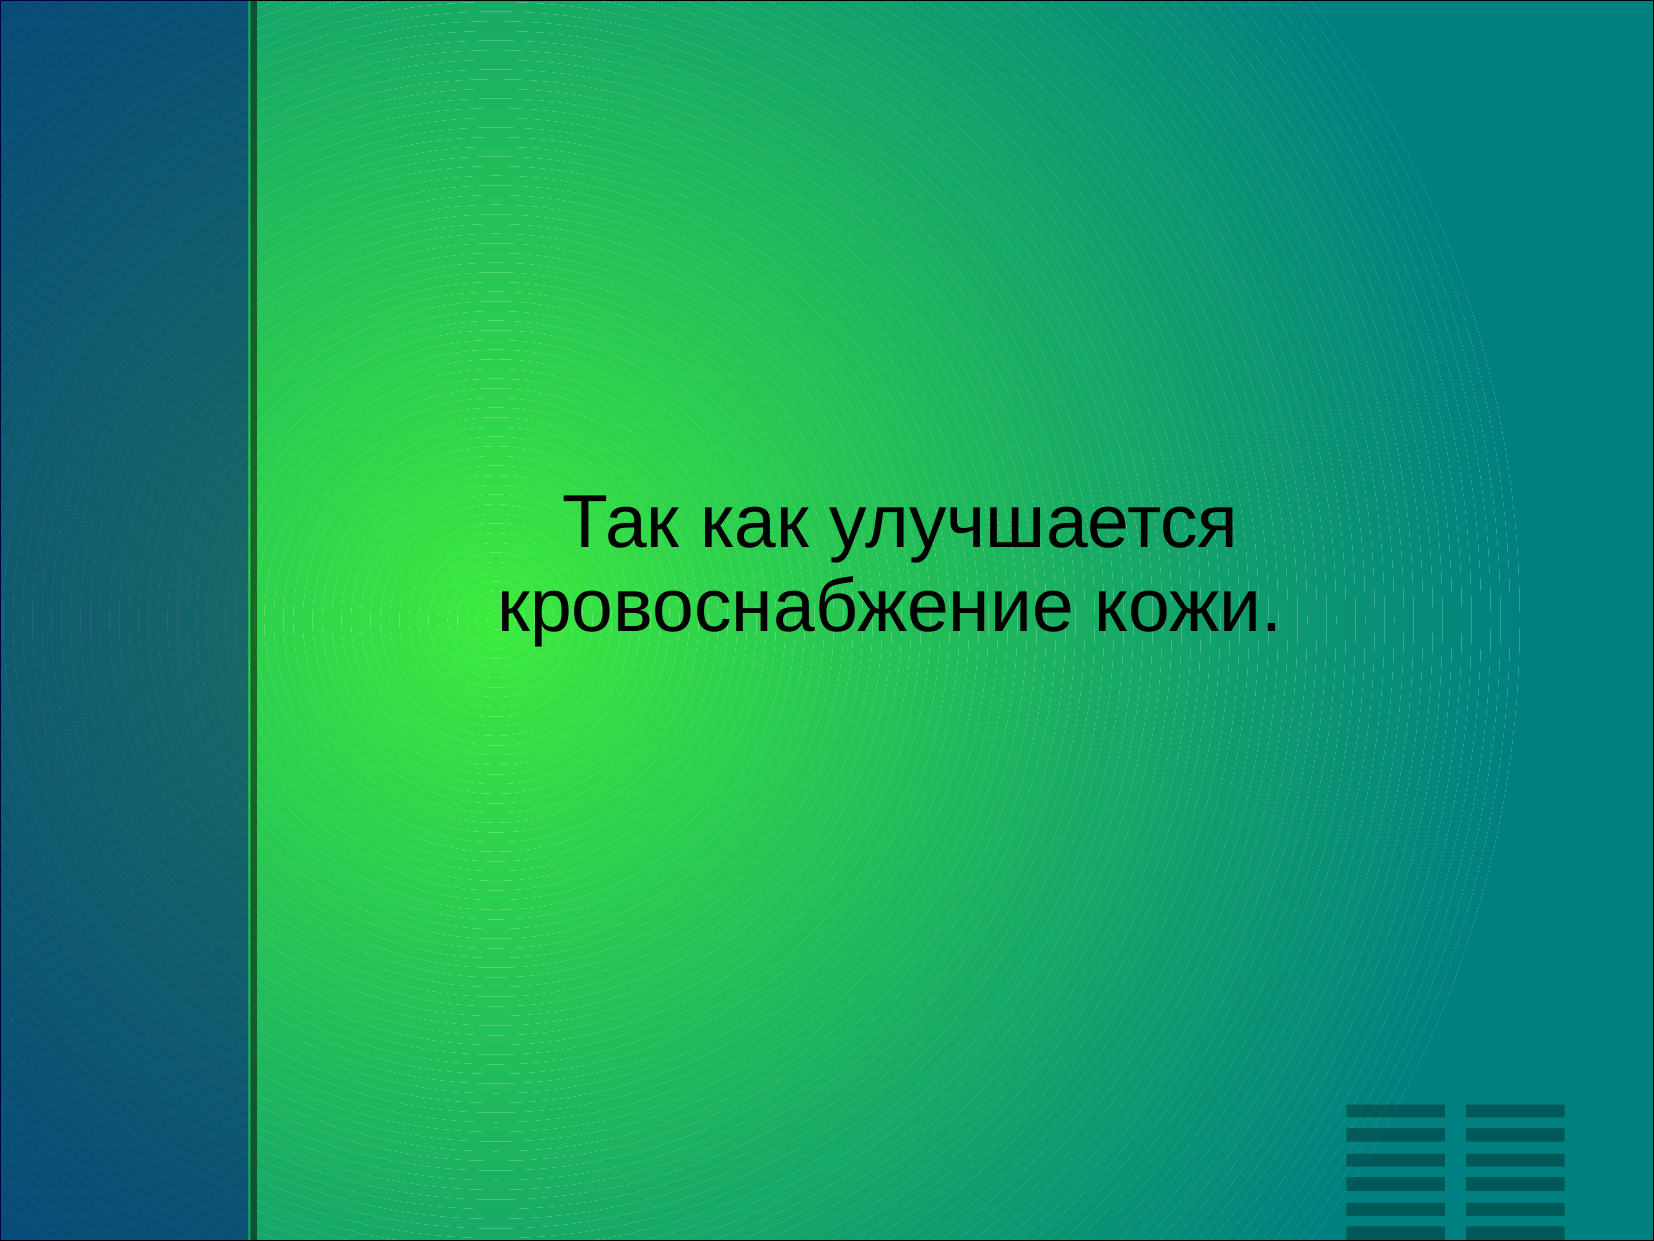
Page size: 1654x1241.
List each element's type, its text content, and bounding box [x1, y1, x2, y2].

text_box Так как улучшается кровоснабжение кожи. [295, 472, 1506, 827]
